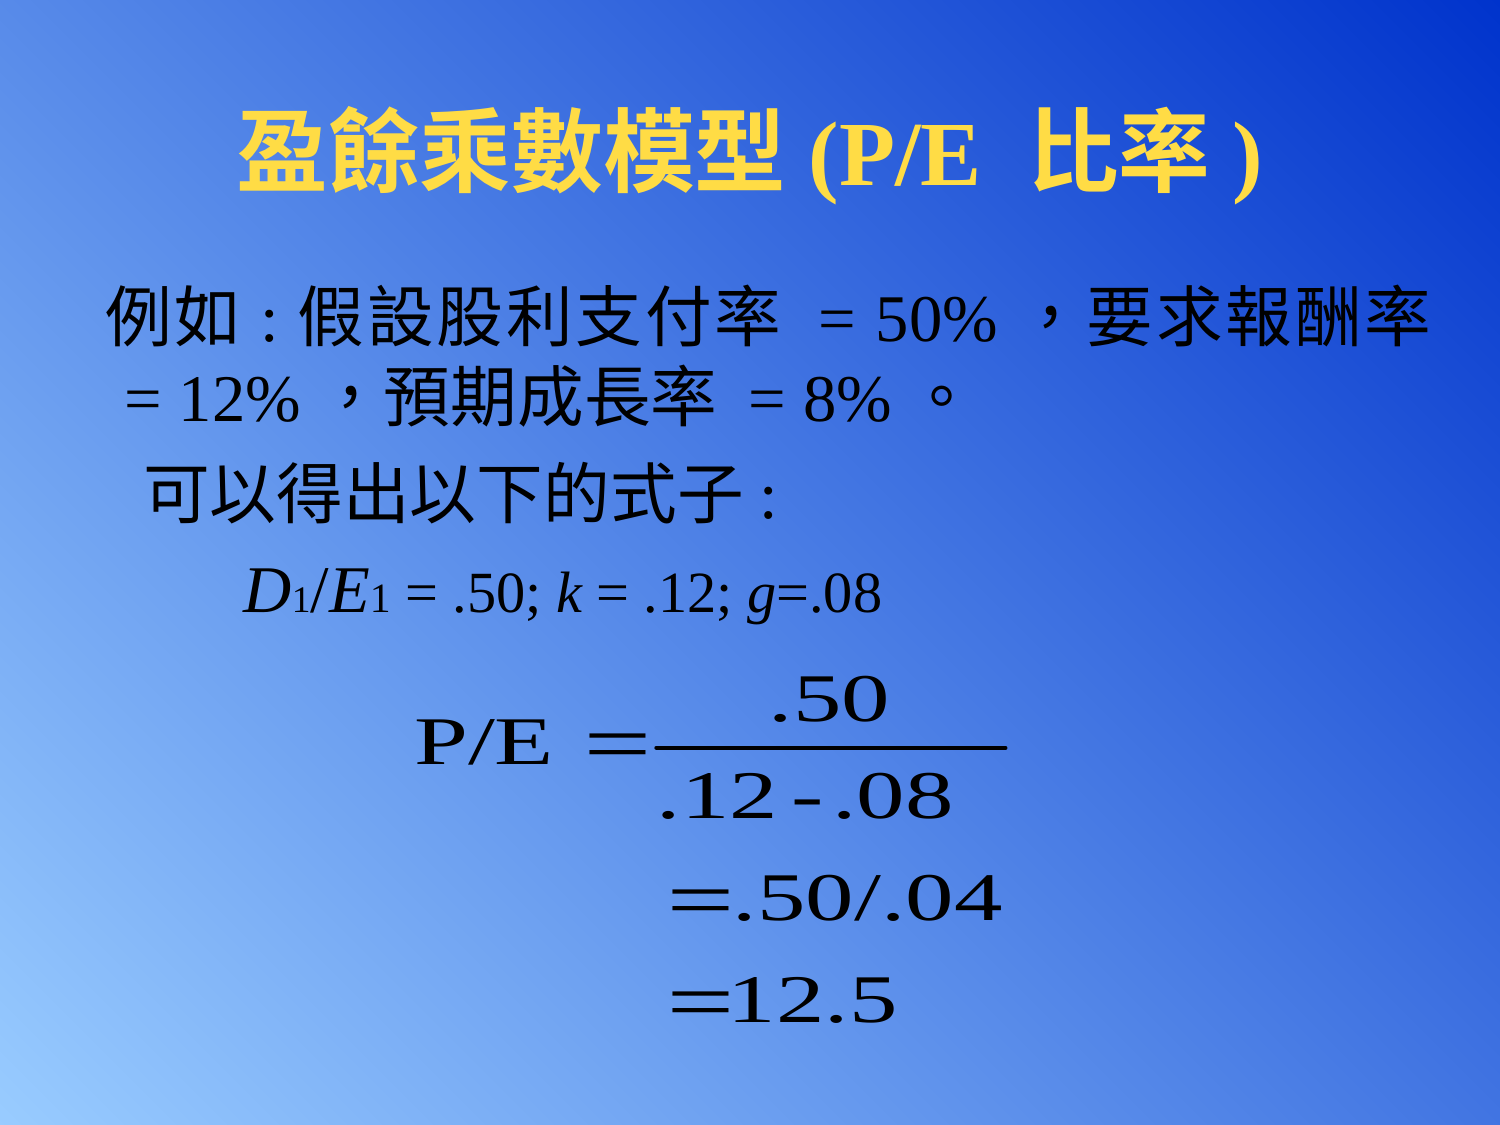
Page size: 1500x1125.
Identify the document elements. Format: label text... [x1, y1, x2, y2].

chart [399, 657, 1030, 1055]
title 盈餘乘數模型(P/E 比率) [112, 54, 1388, 243]
list 例如:假設股利支付率 = 50%，要求報酬率 = 12%，預期成長率 = 8%。 可以得出以下的式子: D1/E1 = .50; k = .12; g=.08 [53, 267, 1447, 740]
